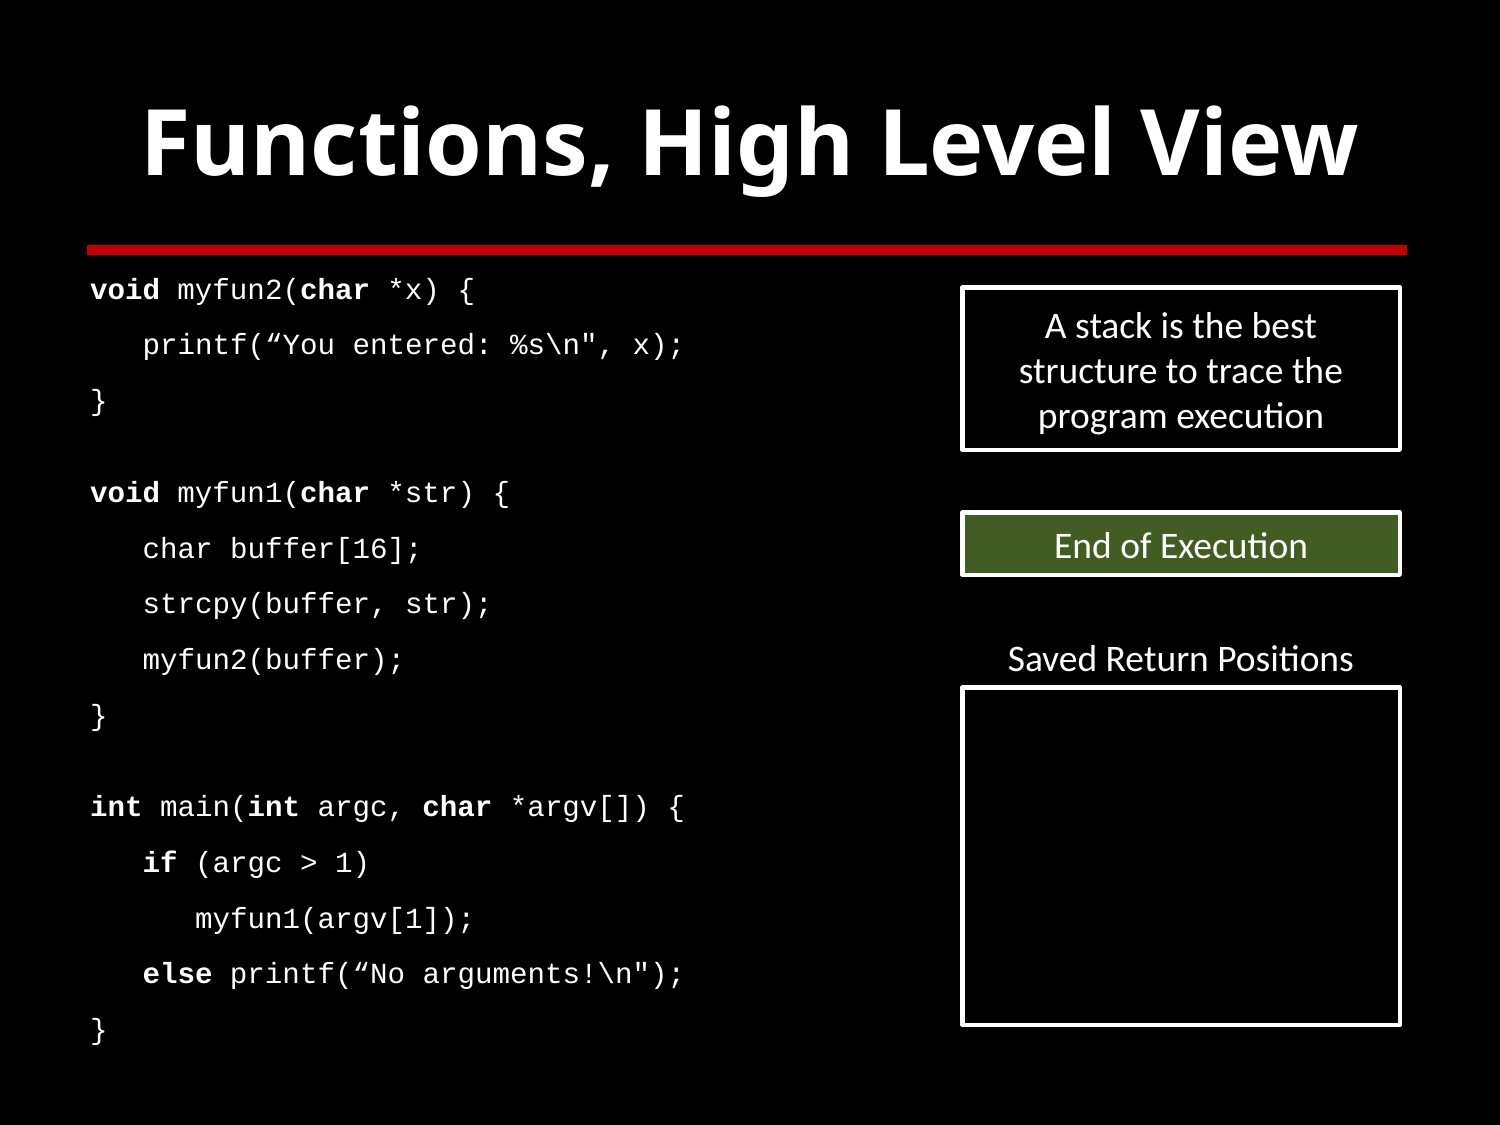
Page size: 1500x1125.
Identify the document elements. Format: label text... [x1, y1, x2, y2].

text_box End of Execution [962, 512, 1400, 575]
list void myfun2(char *x) { printf(“You entered: %s\n", x); } void myfun1(char *str) { char buffer[16]; strcpy(buffer, str); myfun2(buffer); } int main(int argc, char *argv[]) { if (argc > 1) myfun1(argv[1]); else printf(“No arguments!\n"); } [75, 262, 1425, 1063]
text_box A stack is the best structure to trace the program execution [962, 287, 1400, 450]
text_box Saved Return Positions [962, 624, 1400, 688]
title Functions, High Level View [75, 45, 1425, 233]
text_box [962, 688, 1400, 1025]
